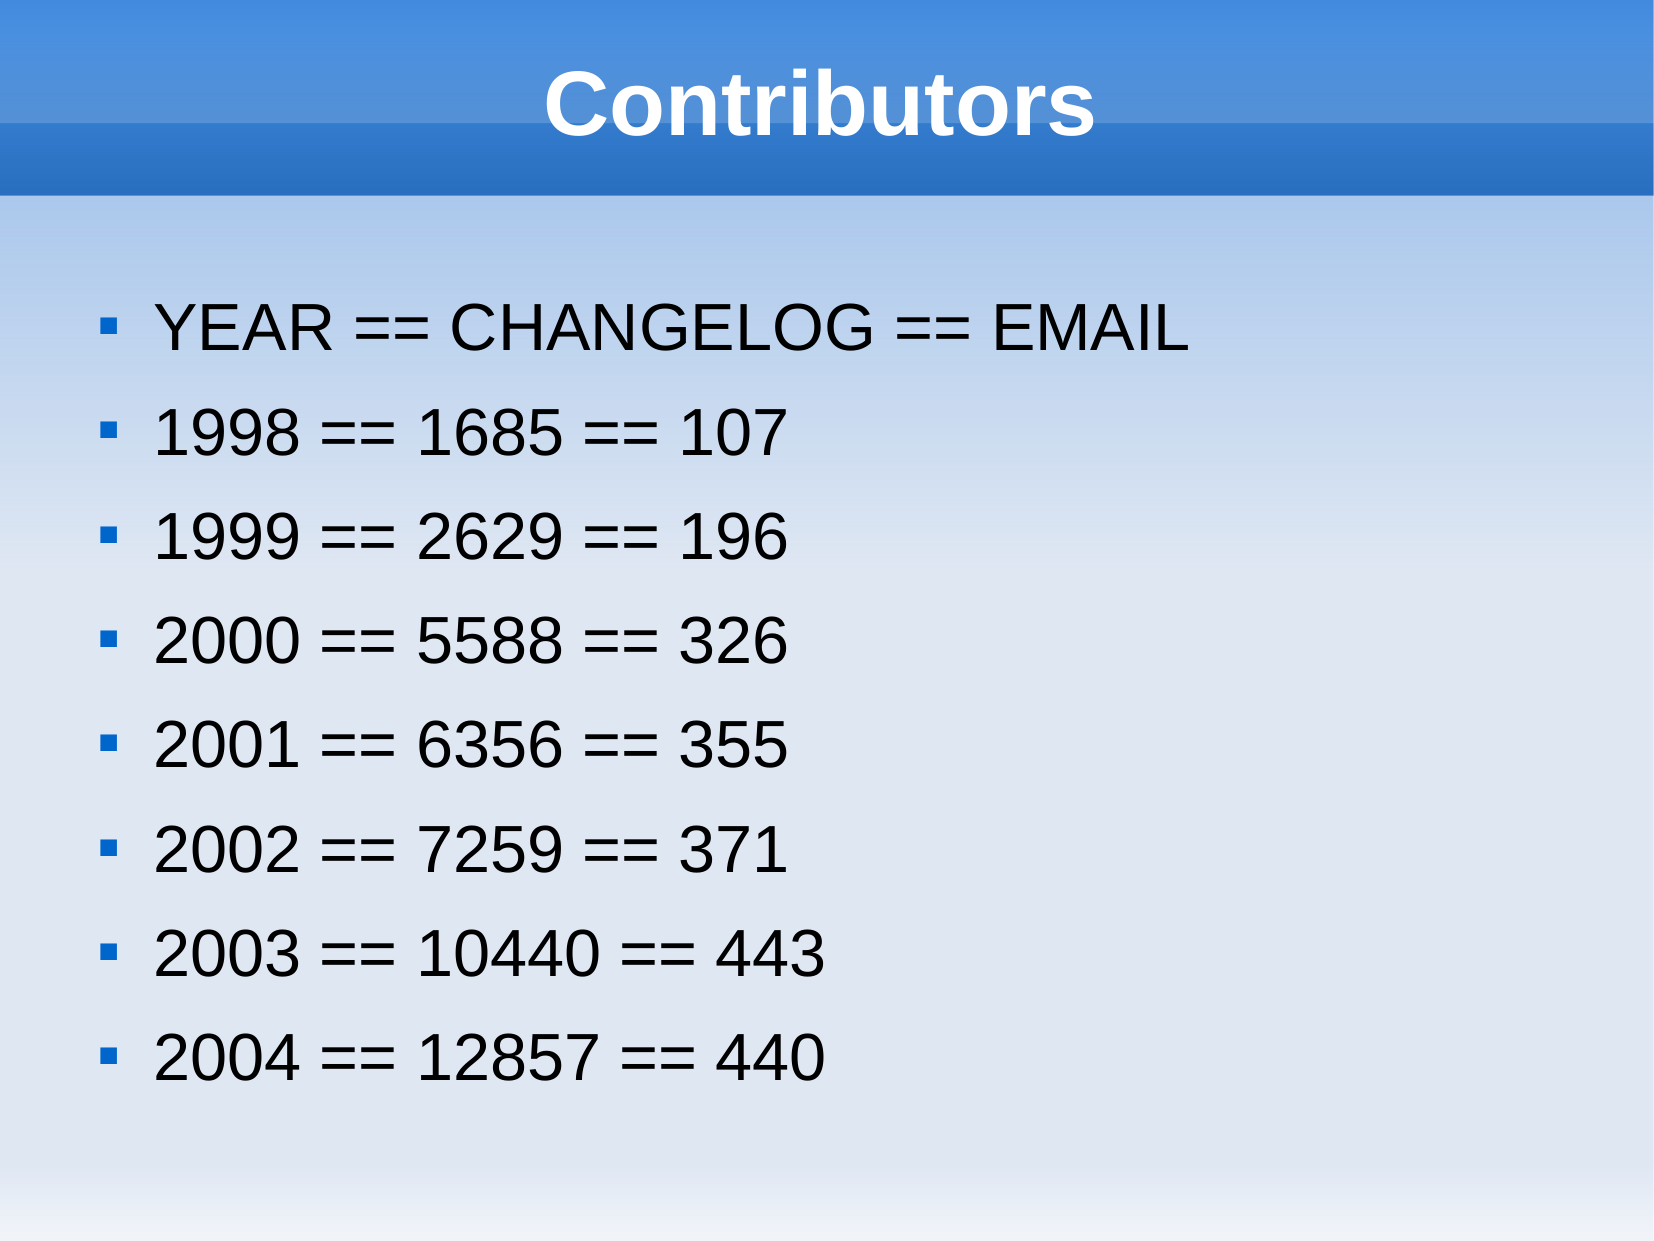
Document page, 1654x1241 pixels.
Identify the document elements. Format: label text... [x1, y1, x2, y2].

picture [0, 0, 1654, 1241]
title Contributors [76, 7, 1565, 200]
list YEAR == CHANGELOG == EMAIL 1998 == 1685 == 107 1999 == 2629 == 196 2000 == 5588 == 326 2001 == 6356 == 355 2002 == 7259 == 371 2003 == 10440 == 443 2004 == 12857 == 440 [82, 290, 1571, 1096]
